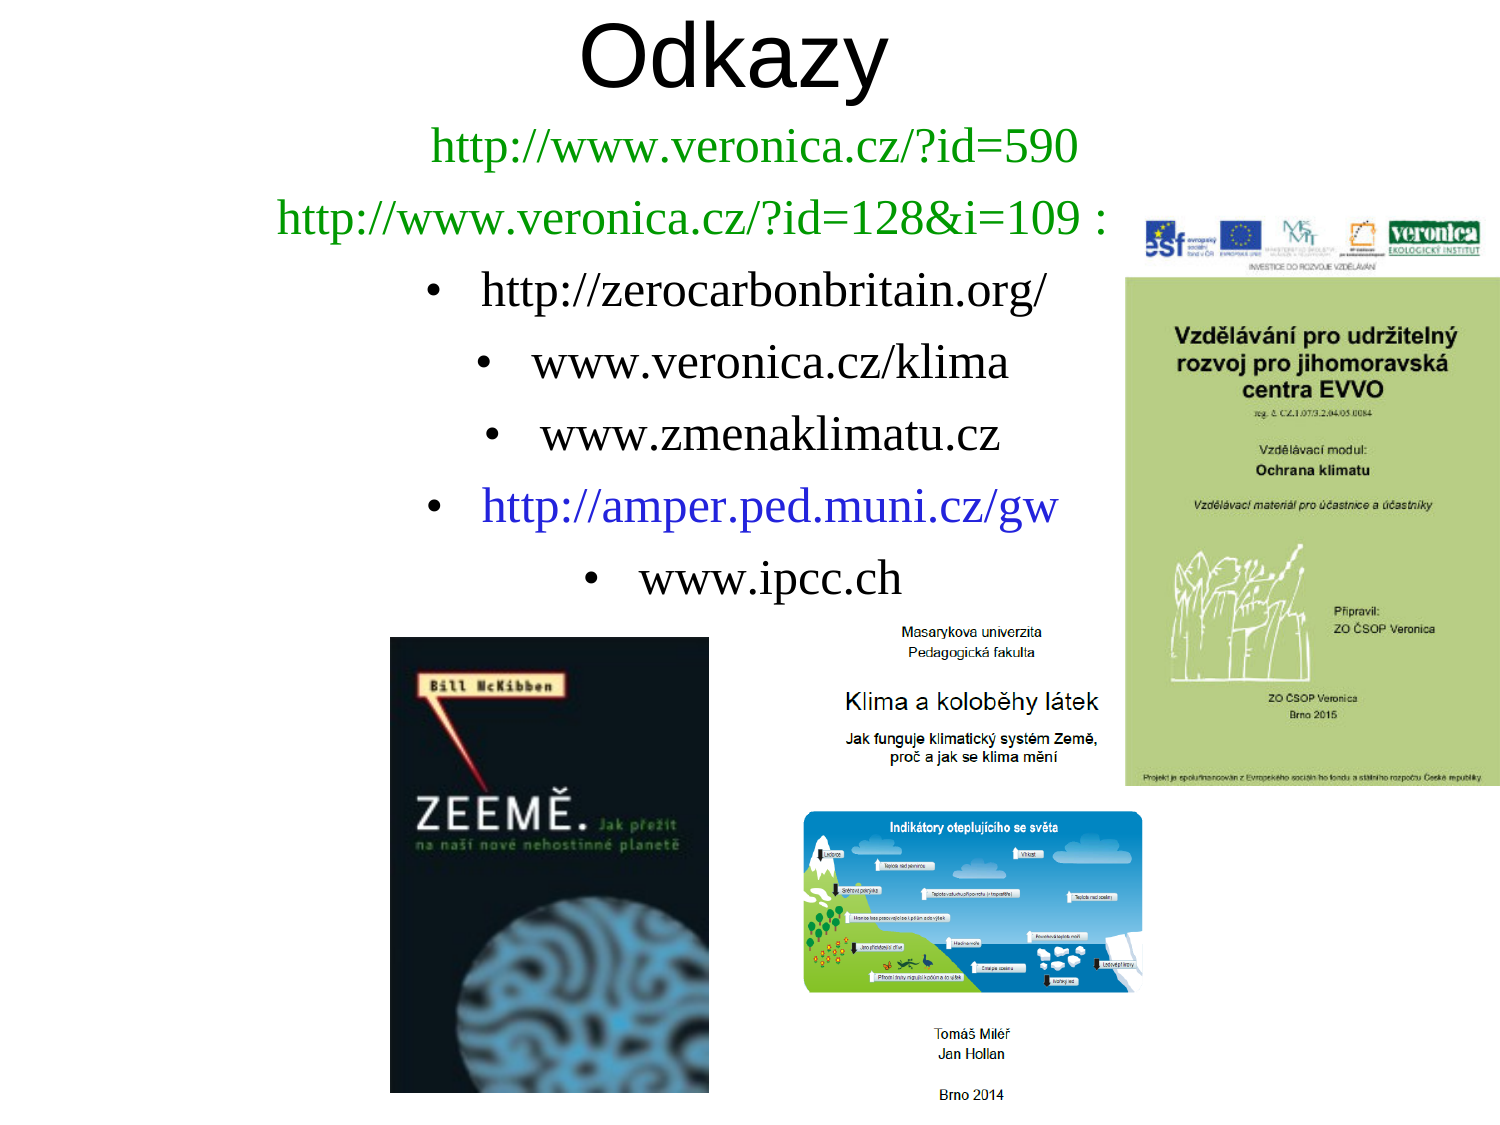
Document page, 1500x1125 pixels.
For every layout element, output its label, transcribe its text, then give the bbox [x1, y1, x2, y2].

title Odkazy [59, 0, 1409, 119]
list http://www.veronica.cz/?id=590 http://www.veronica.cz/?id=128&i=109 : http://zerocarbonbritain.org/ www.veronica.cz/klima www.zmenaklimatu.cz http://amper.ped.muni.cz/gw www.ipcc.ch [67, 118, 1418, 685]
picture [797, 206, 1500, 1108]
picture [390, 637, 709, 1093]
